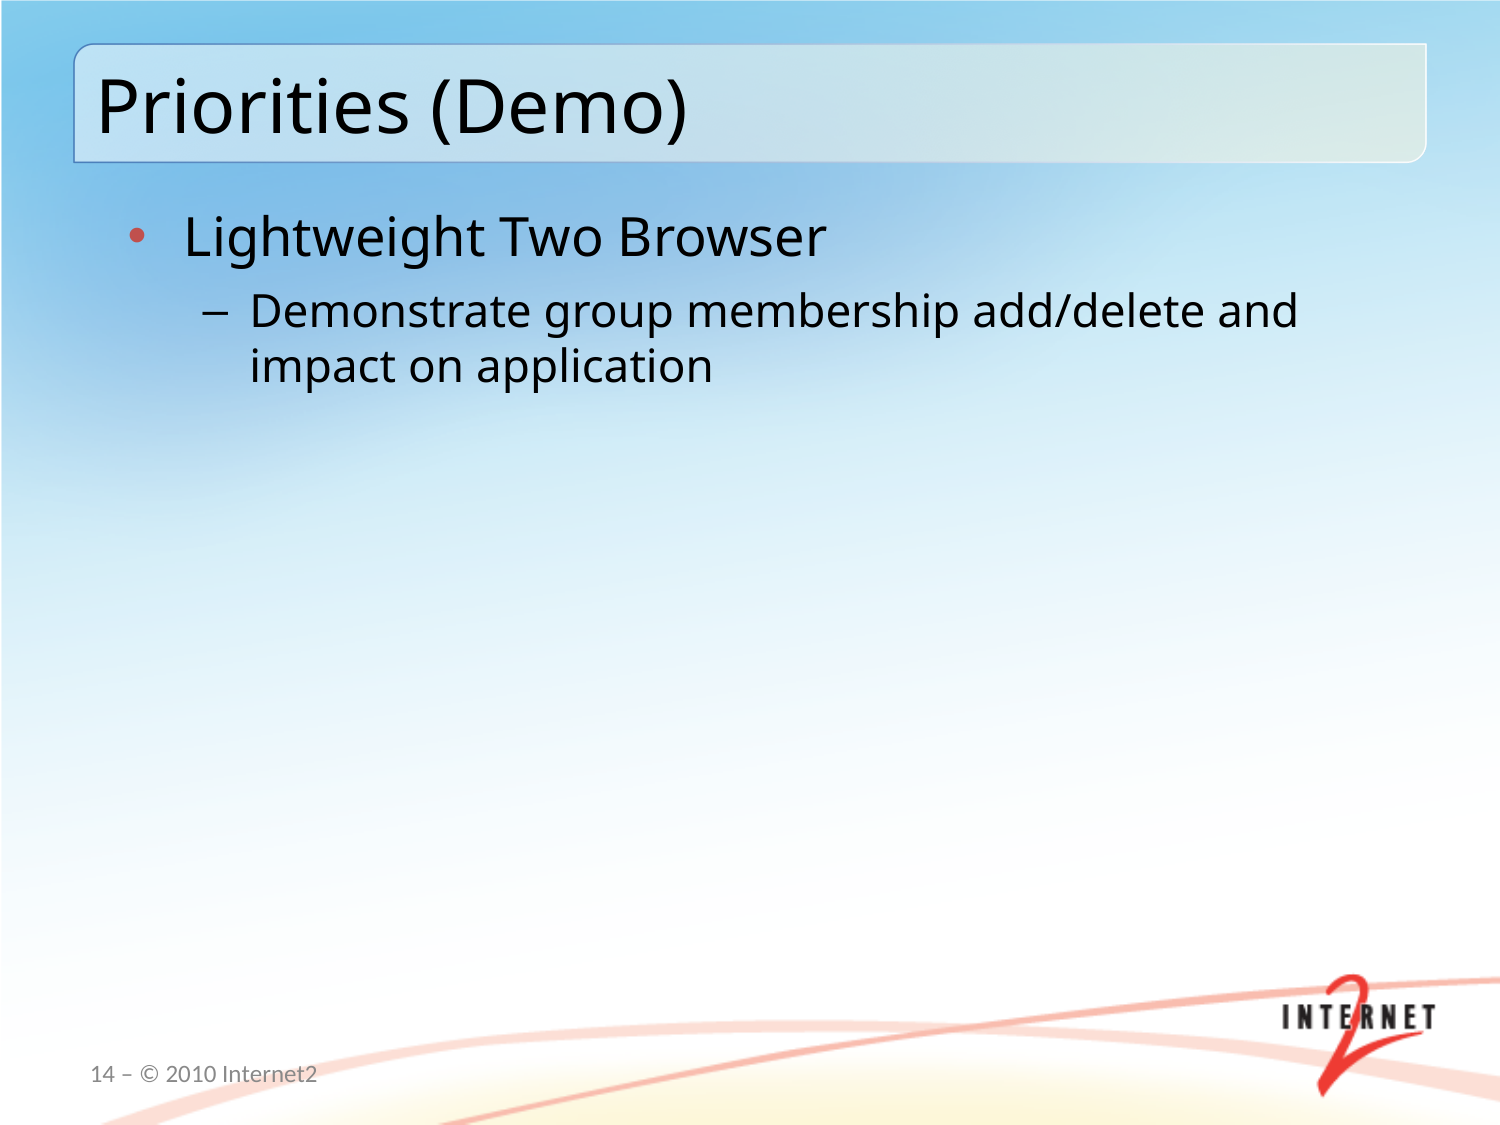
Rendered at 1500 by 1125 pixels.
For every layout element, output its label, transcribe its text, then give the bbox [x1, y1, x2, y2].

picture [0, 0, 1500, 1125]
list Lightweight Two Browser Demonstrate group membership add/delete and impact on application [112, 195, 1388, 938]
text_box <number> – © 2010 Internet2 [74, 1042, 550, 1103]
text_box Priorities (Demo) [80, 50, 1420, 157]
